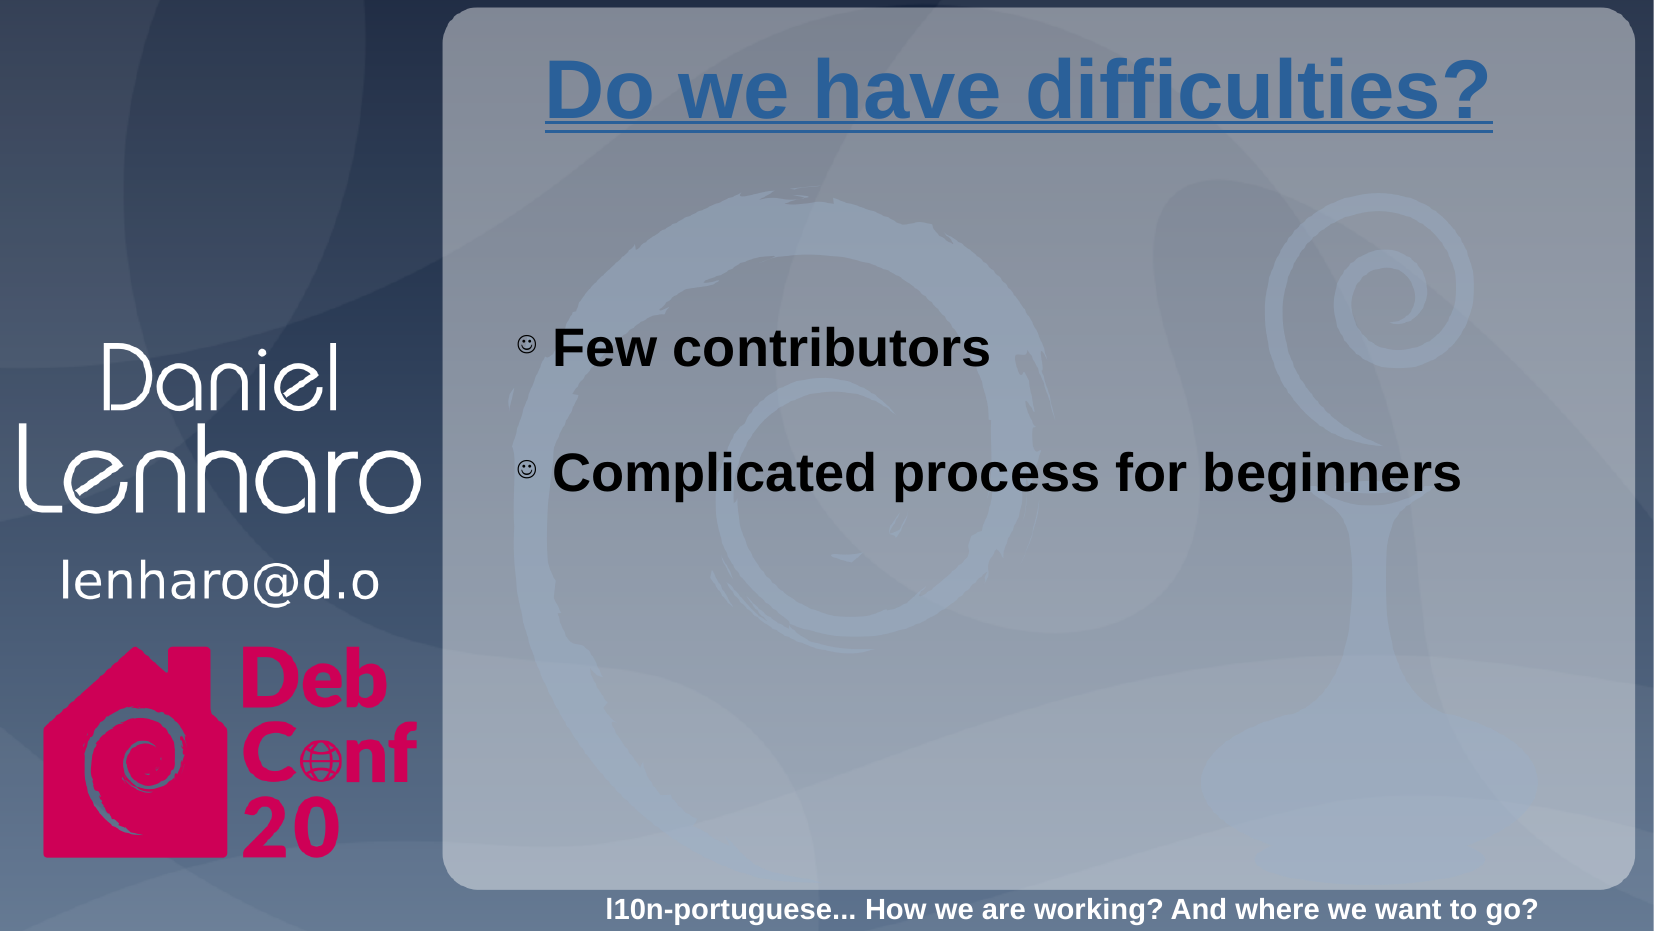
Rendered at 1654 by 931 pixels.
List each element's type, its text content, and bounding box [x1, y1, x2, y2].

picture [0, 0, 1654, 931]
text_box Few contributors Complicated process for beginners [501, 309, 1595, 576]
title Do we have difficulties? [501, 11, 1536, 167]
text_box l10n-portuguese... How we are working? And where we want to go? [590, 885, 1654, 931]
